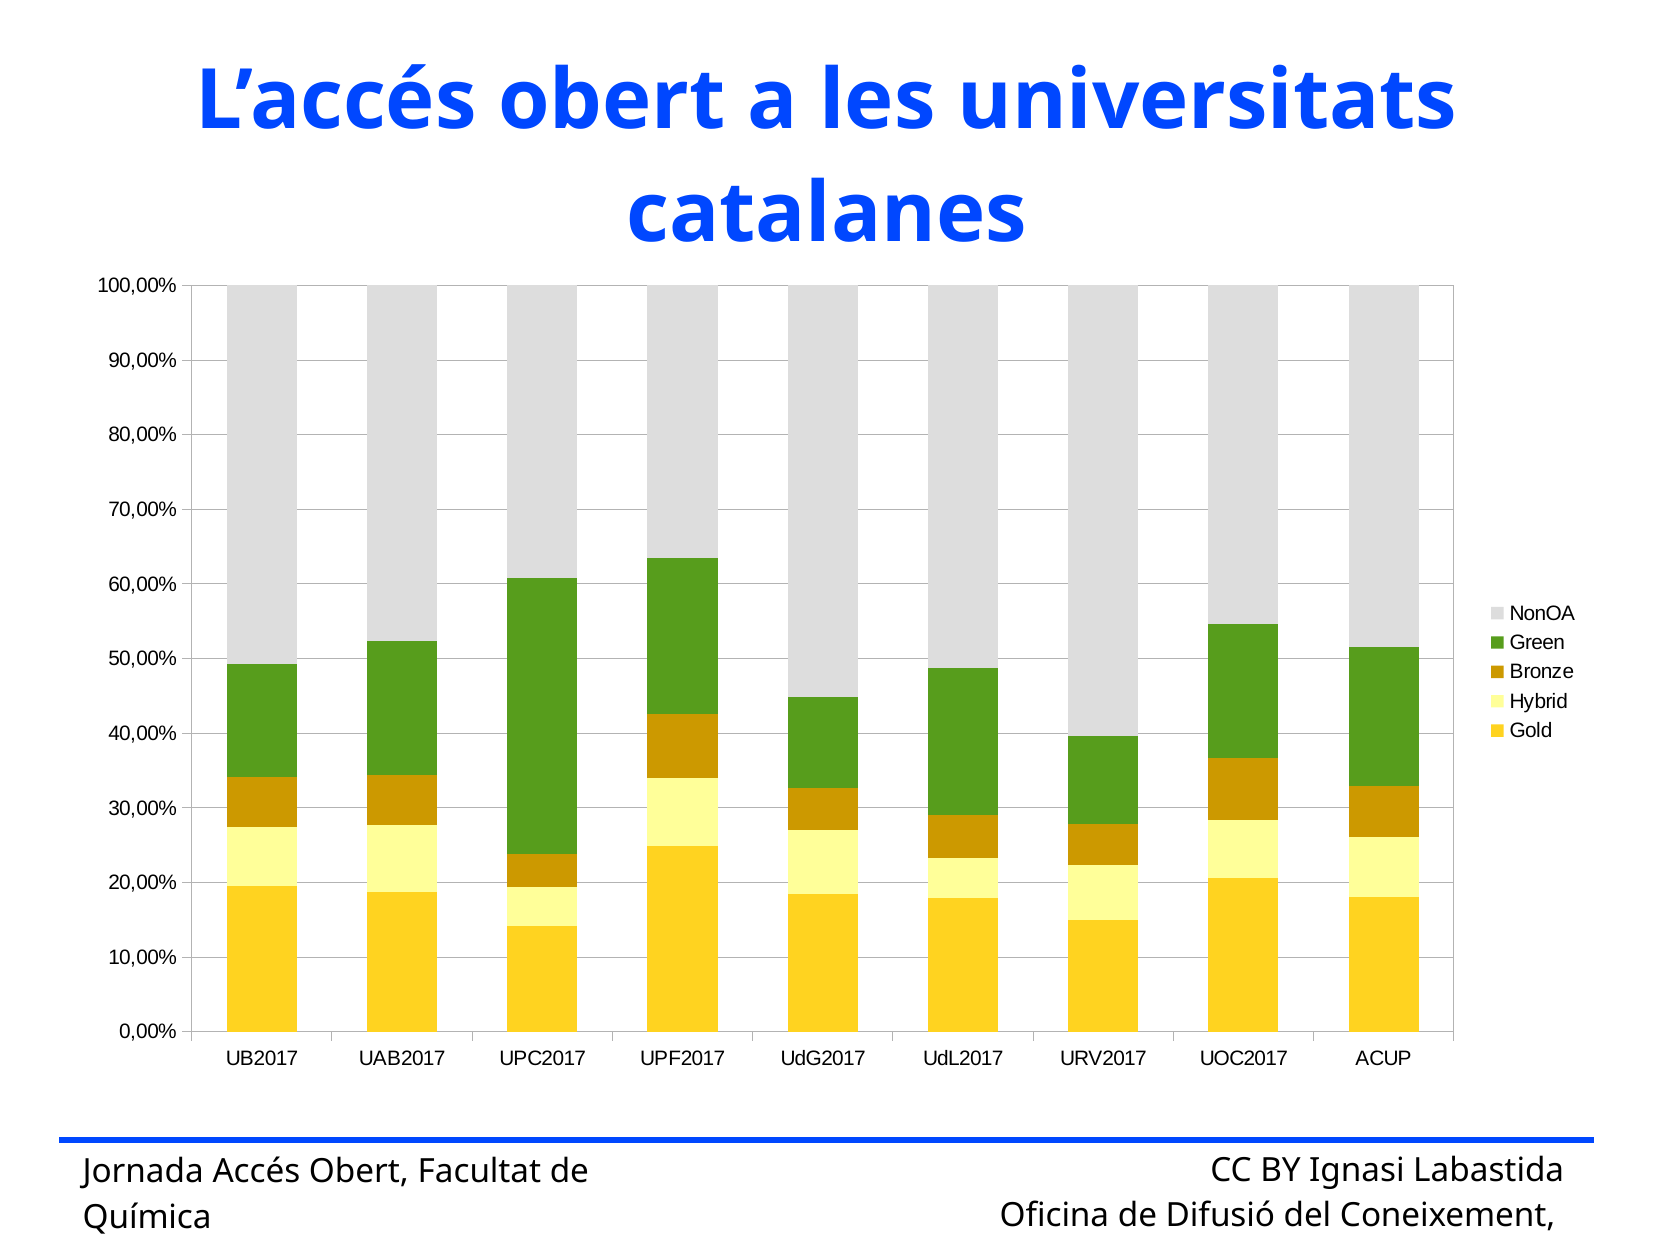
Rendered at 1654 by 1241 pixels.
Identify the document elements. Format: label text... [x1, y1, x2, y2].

chart [66, 257, 1595, 1087]
title L’accés obert a les universitats catalanes [82, 49, 1571, 257]
